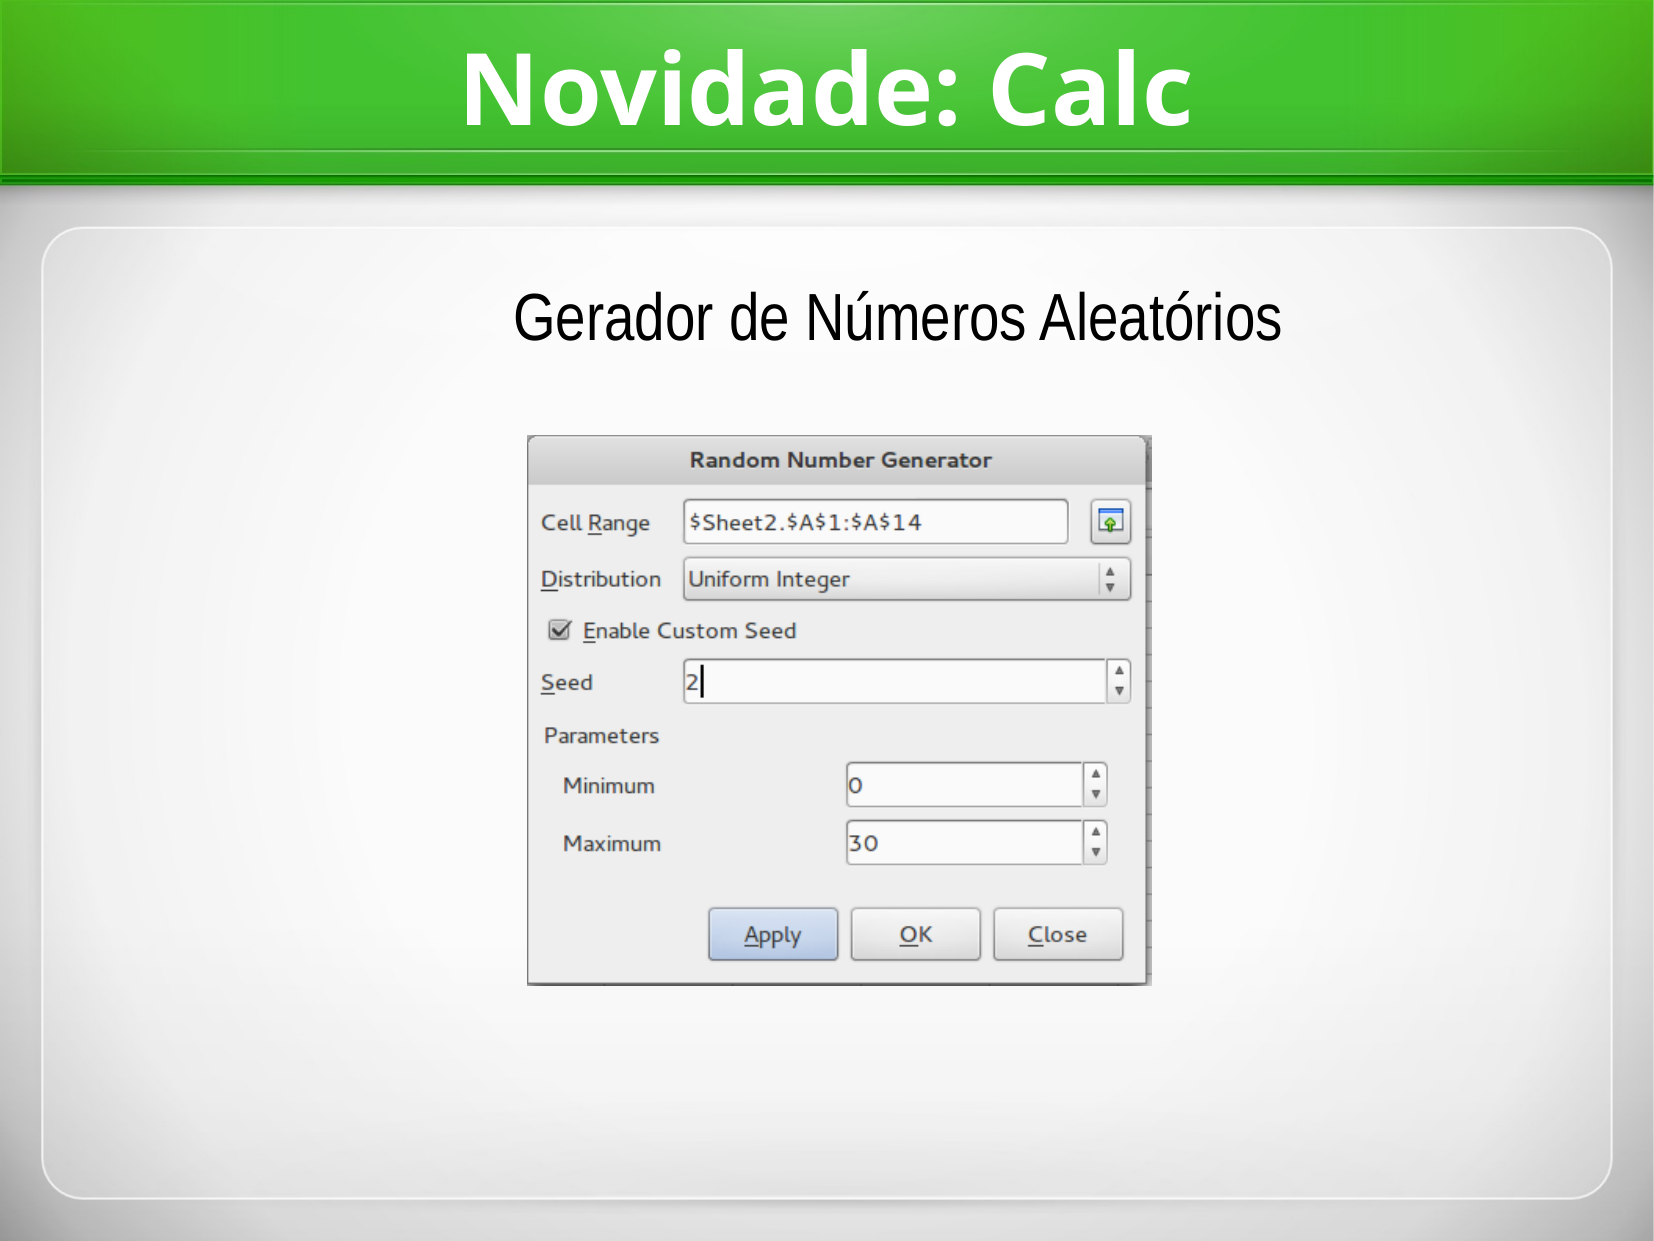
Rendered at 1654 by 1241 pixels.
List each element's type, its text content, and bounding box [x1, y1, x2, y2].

text_box Gerador de Números Aleatórios [474, 270, 1300, 363]
picture [0, 0, 1654, 1241]
title Novidade: Calc [82, 17, 1571, 166]
